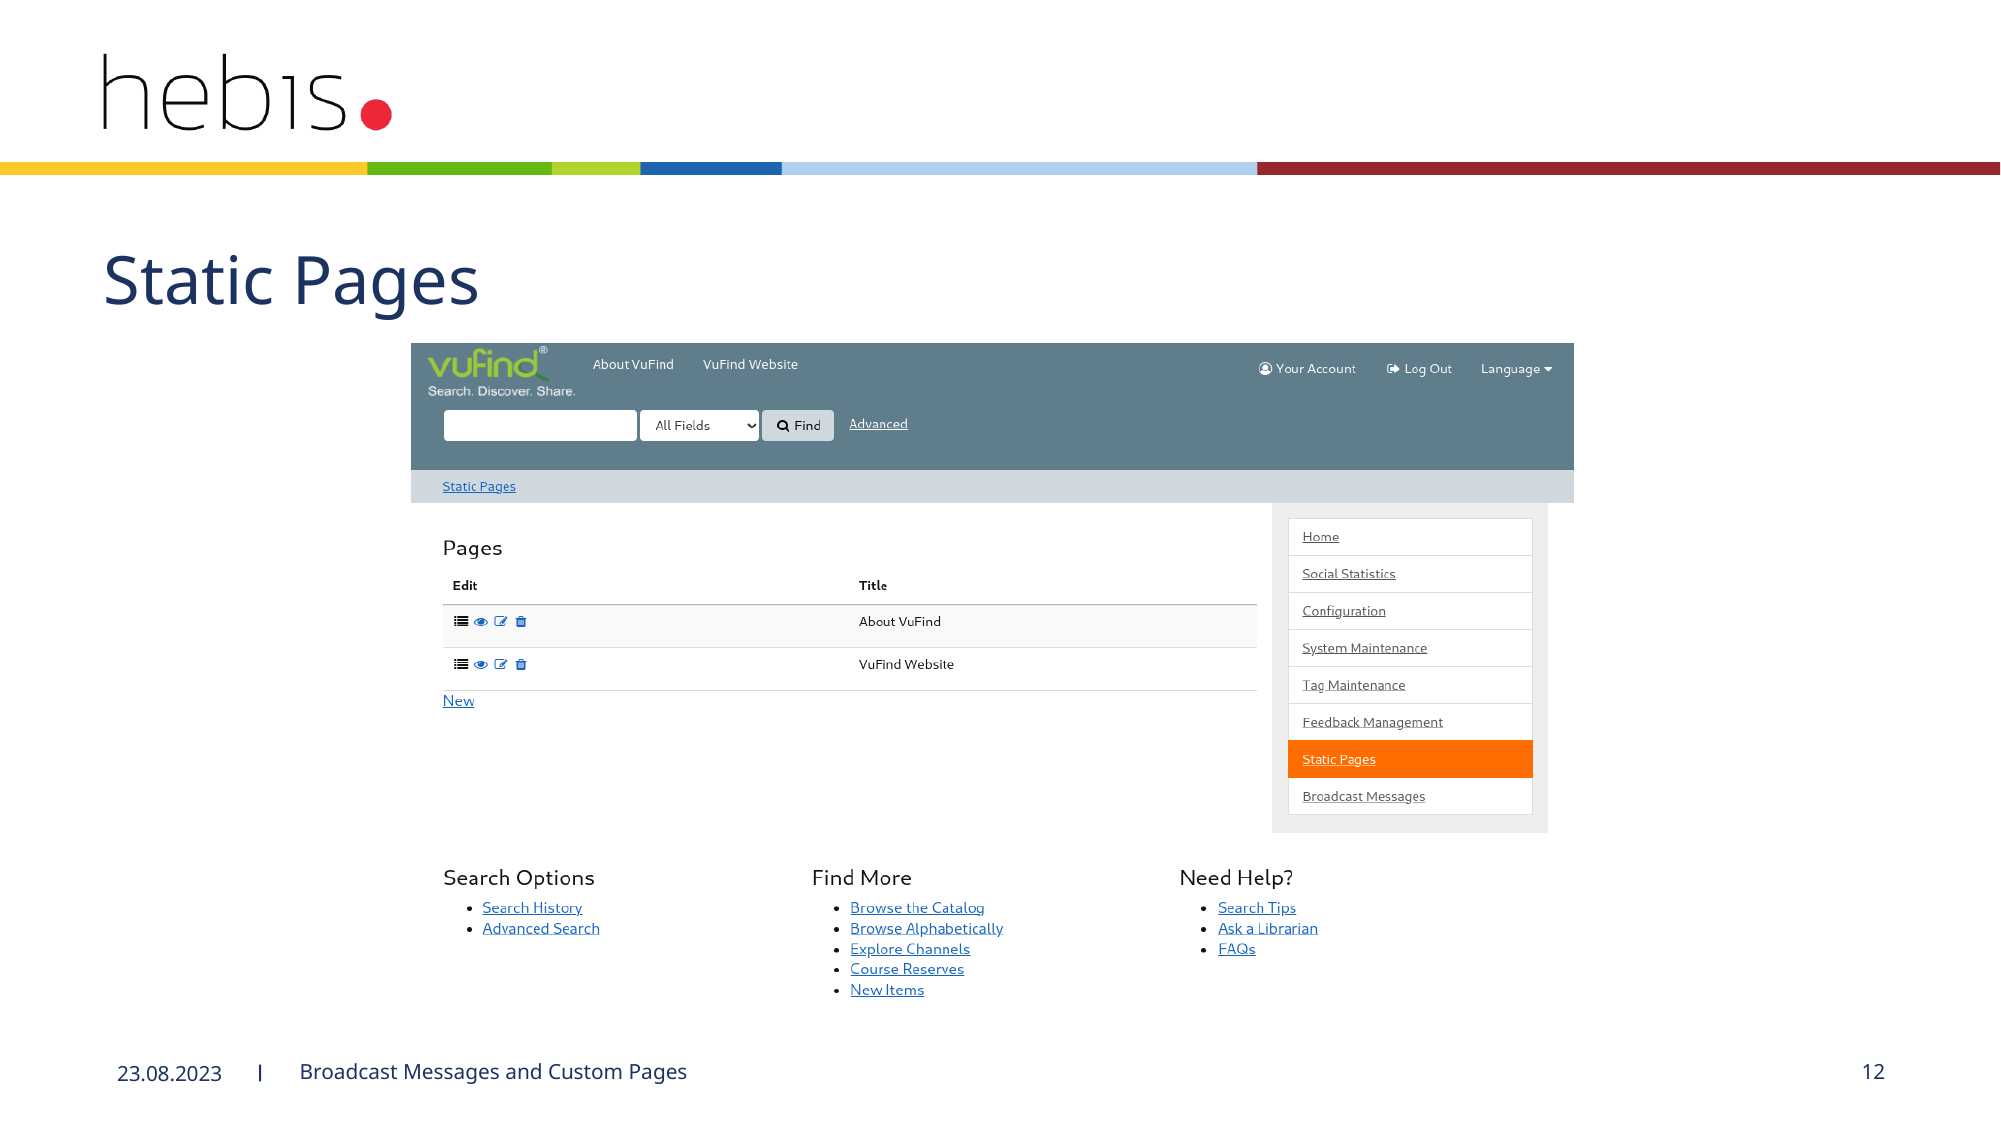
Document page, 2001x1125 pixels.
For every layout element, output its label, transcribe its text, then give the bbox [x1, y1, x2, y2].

slide_number 23.08.2023 [102, 1042, 271, 1103]
picture [411, 343, 1574, 1028]
picture [0, 0, 2001, 248]
list Static Pages [97, 242, 1581, 313]
